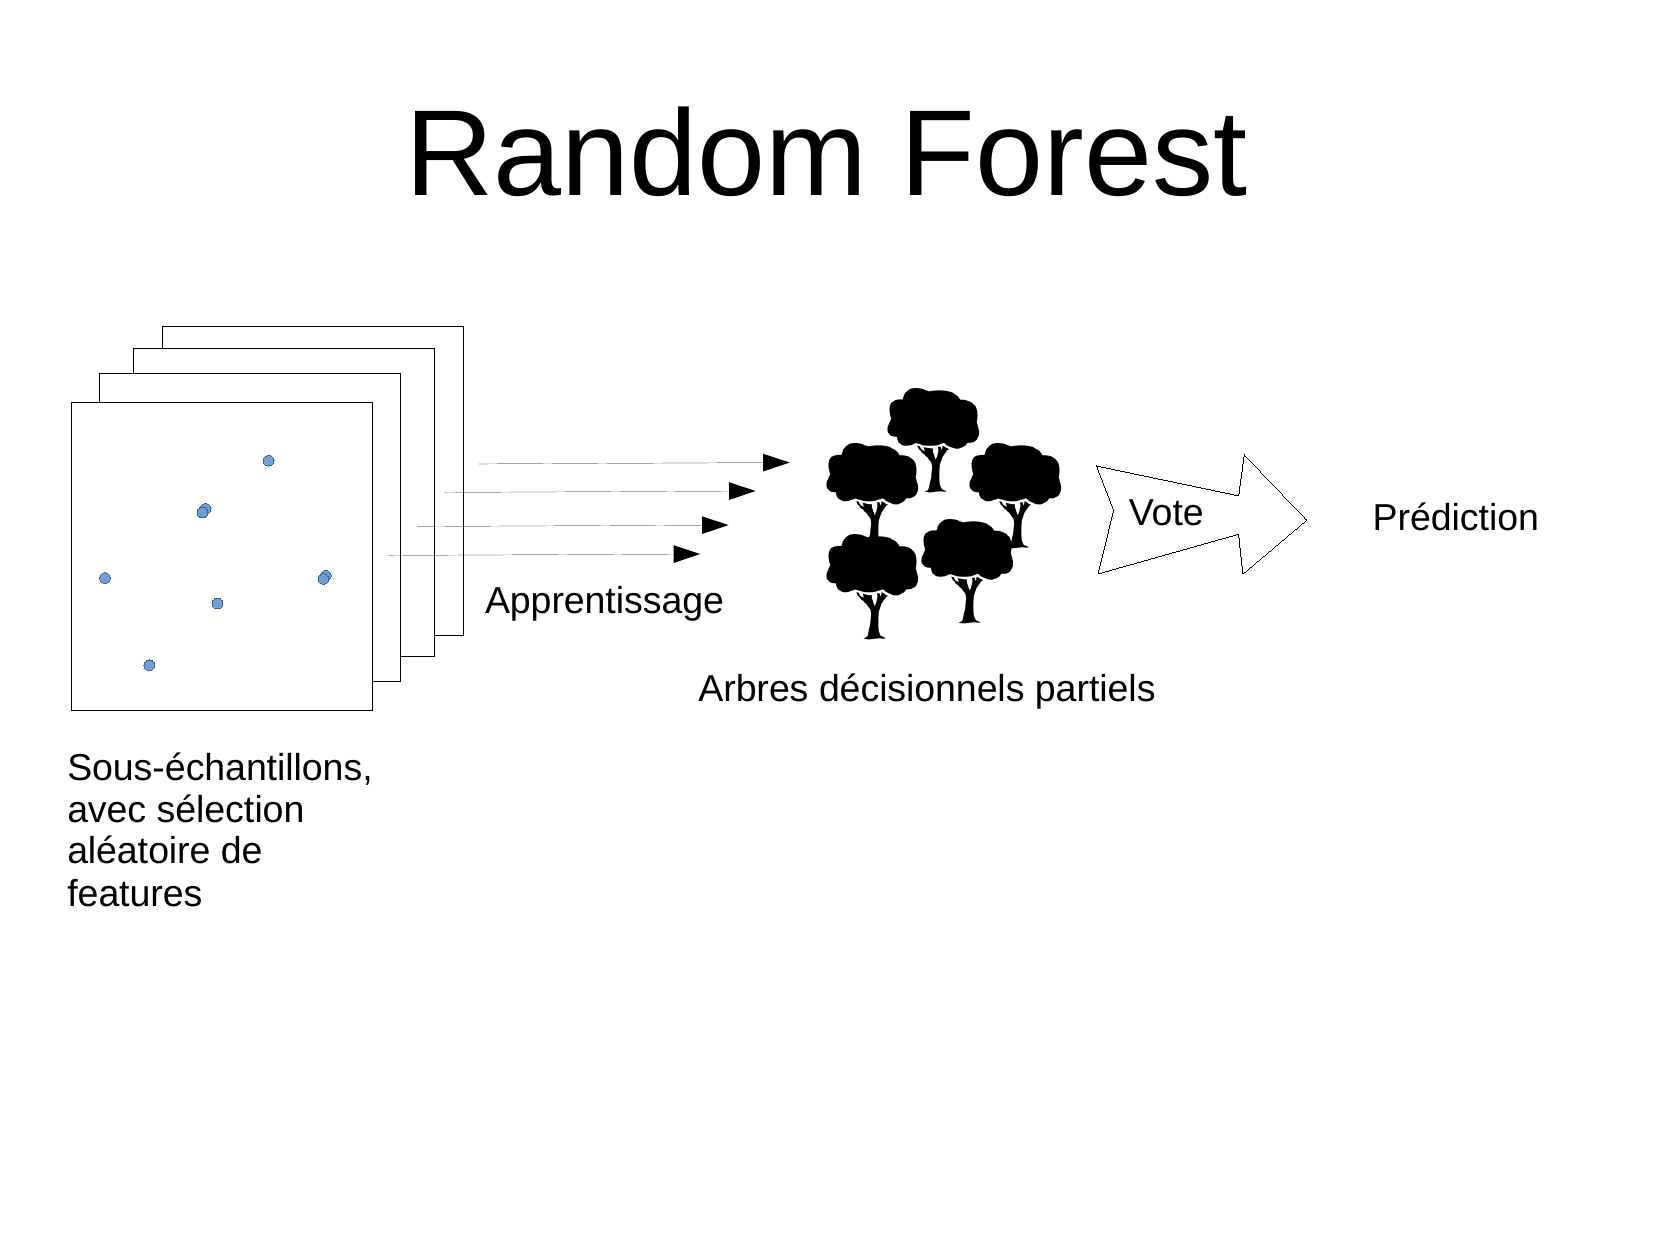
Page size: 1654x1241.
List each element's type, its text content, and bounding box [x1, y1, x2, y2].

text_box Sous-échantillons, avec sélection aléatoire de features [52, 738, 401, 922]
title Random Forest [82, 49, 1571, 257]
picture [814, 383, 1074, 647]
text_box Prédiction [1357, 489, 1554, 546]
text_box [71, 326, 464, 711]
text_box Vote [1114, 484, 1219, 542]
text_box Arbres décisionnels partiels [683, 660, 1171, 717]
text_box Apprentissage [470, 572, 739, 630]
